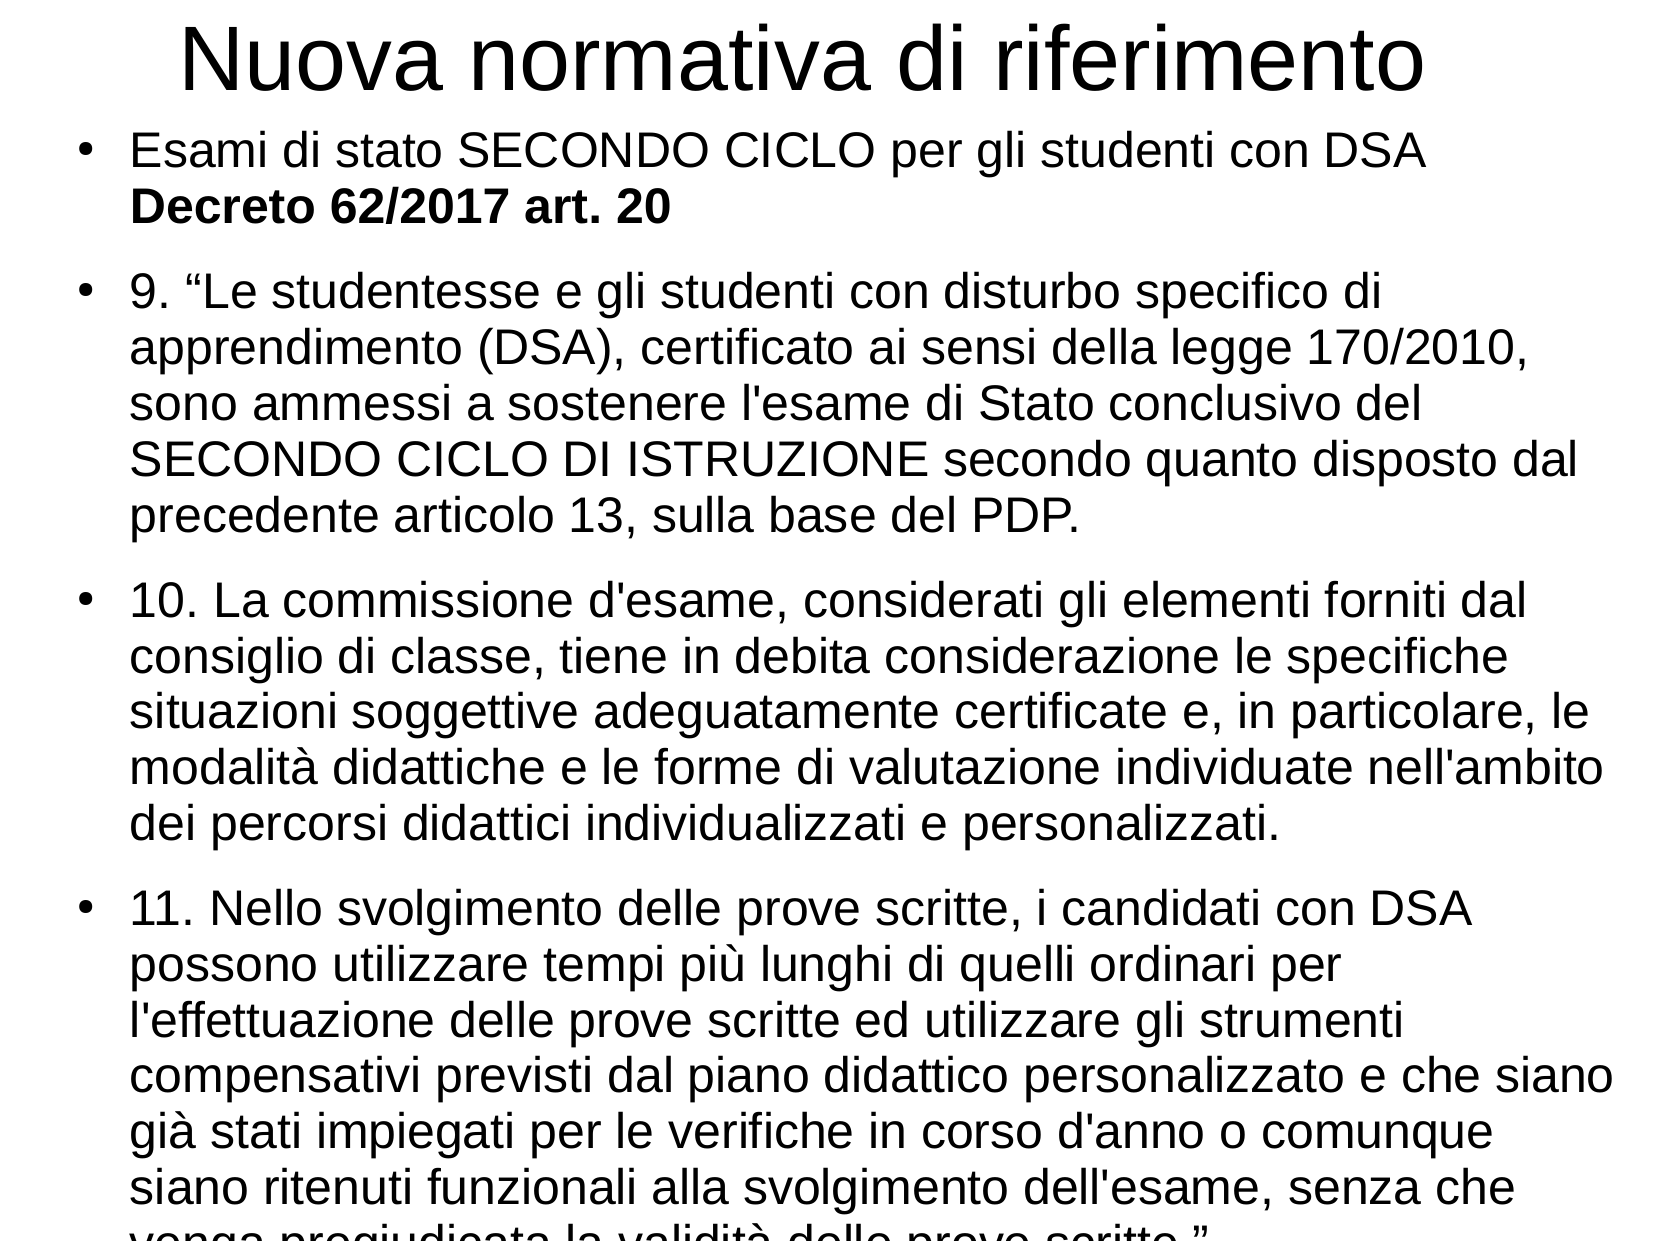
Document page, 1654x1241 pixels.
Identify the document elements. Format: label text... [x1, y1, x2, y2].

list Esami di stato SECONDO CICLO per gli studenti con DSA Decreto 62/2017 art. 20 9. “Le studentesse e gli studenti con disturbo specifico di apprendimento (DSA), certificato ai sensi della legge 170/2010, sono ammessi a sostenere l'esame di Stato conclusivo del SECONDO CICLO DI ISTRUZIONE secondo quanto disposto dal precedente articolo 13, sulla base del PDP. 10. La commissione d'esame, considerati gli elementi forniti dal consiglio di classe, tiene in debita considerazione le specifiche situazioni soggettive adeguatamente certificate e, in particolare, le modalità didattiche e le forme di valutazione individuate nell'ambito dei percorsi didattici individualizzati e personalizzati. 11. Nello svolgimento delle prove scritte, i candidati con DSA possono utilizzare tempi più lunghi di quelli ordinari per l'effettuazione delle prove scritte ed utilizzare gli strumenti compensativi previsti dal piano didattico personalizzato e che siano già stati impiegati per le verifiche in corso d'anno o comunque siano ritenuti funzionali alla svolgimento dell'esame, senza che venga pregiudicata la validità delle prove scritte.” [59, 122, 1625, 1241]
title Nuova normativa di riferimento [59, 0, 1548, 119]
